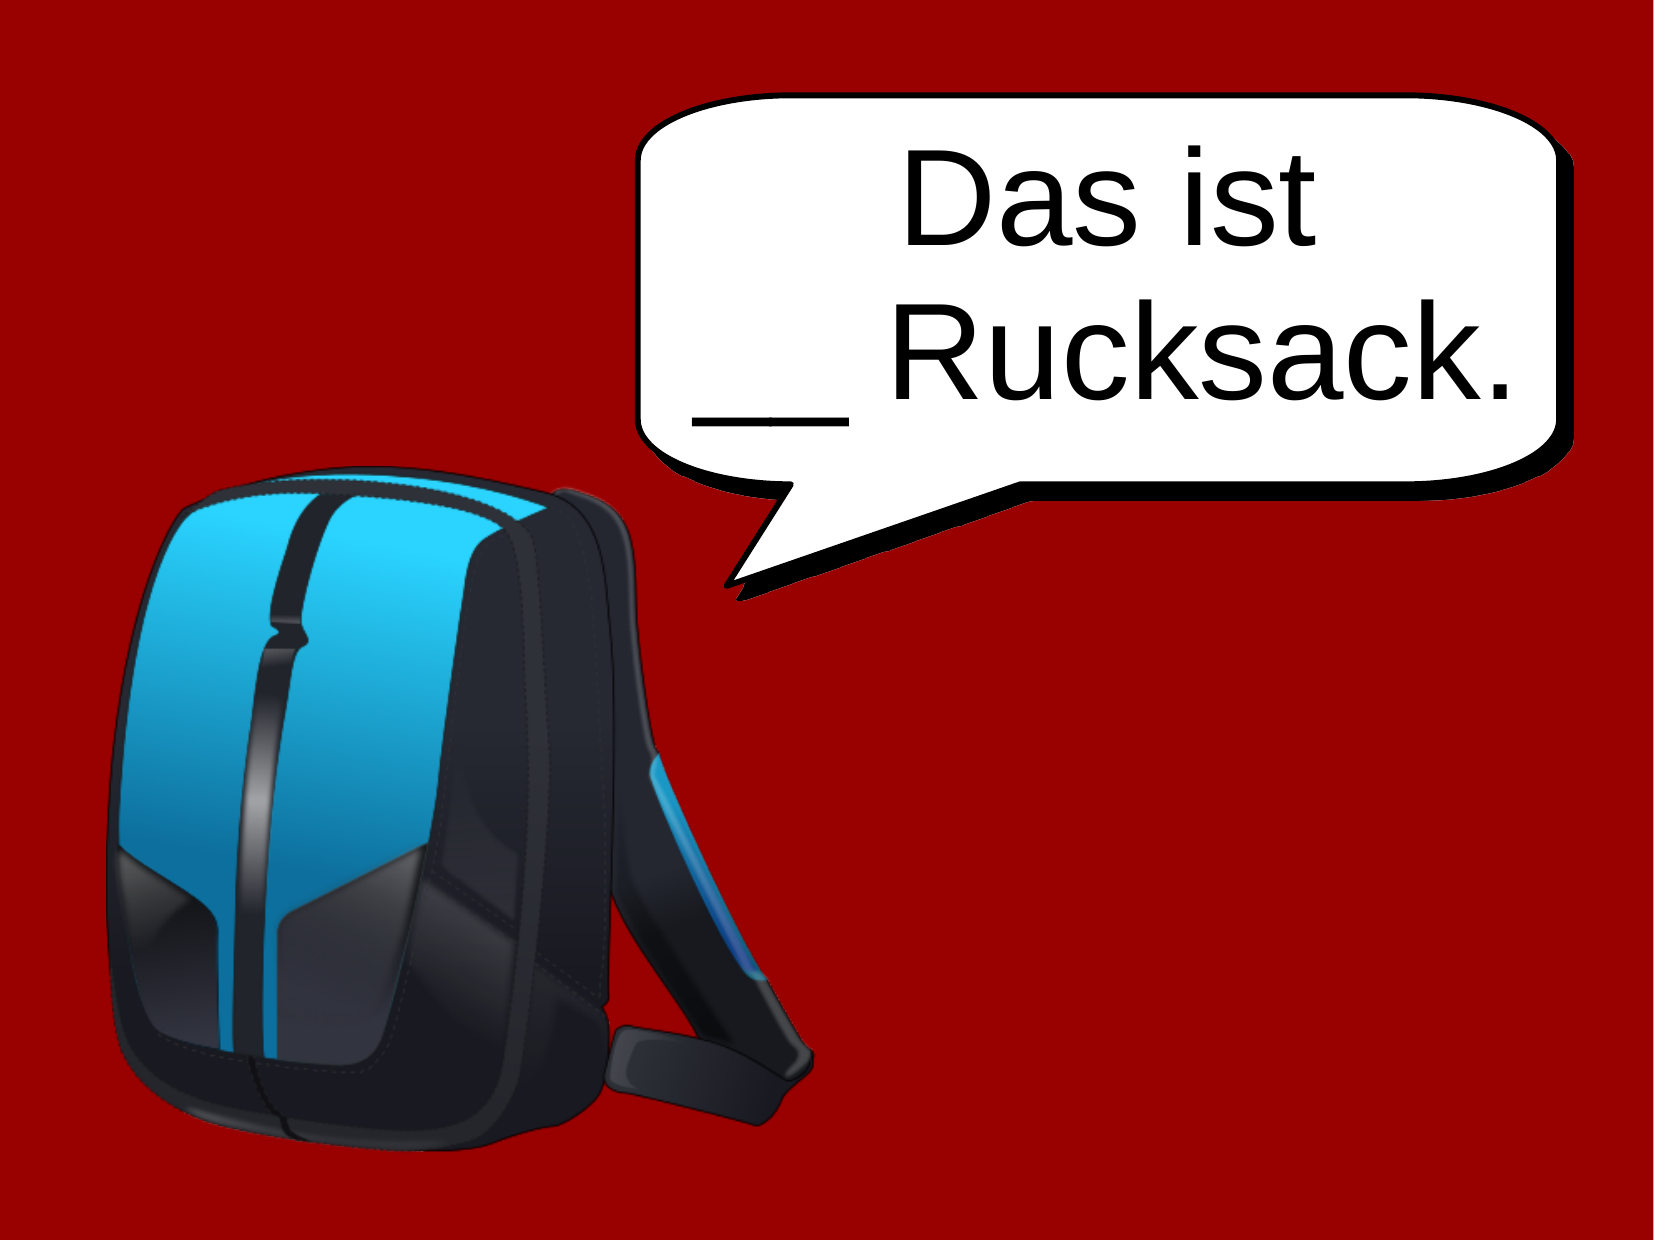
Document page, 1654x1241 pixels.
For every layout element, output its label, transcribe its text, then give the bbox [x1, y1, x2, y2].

text_box [654, 449, 1543, 554]
text_box Das ist __ Rucksack. [631, 113, 1583, 449]
text_box [685, 95, 1512, 113]
picture [106, 466, 819, 1155]
